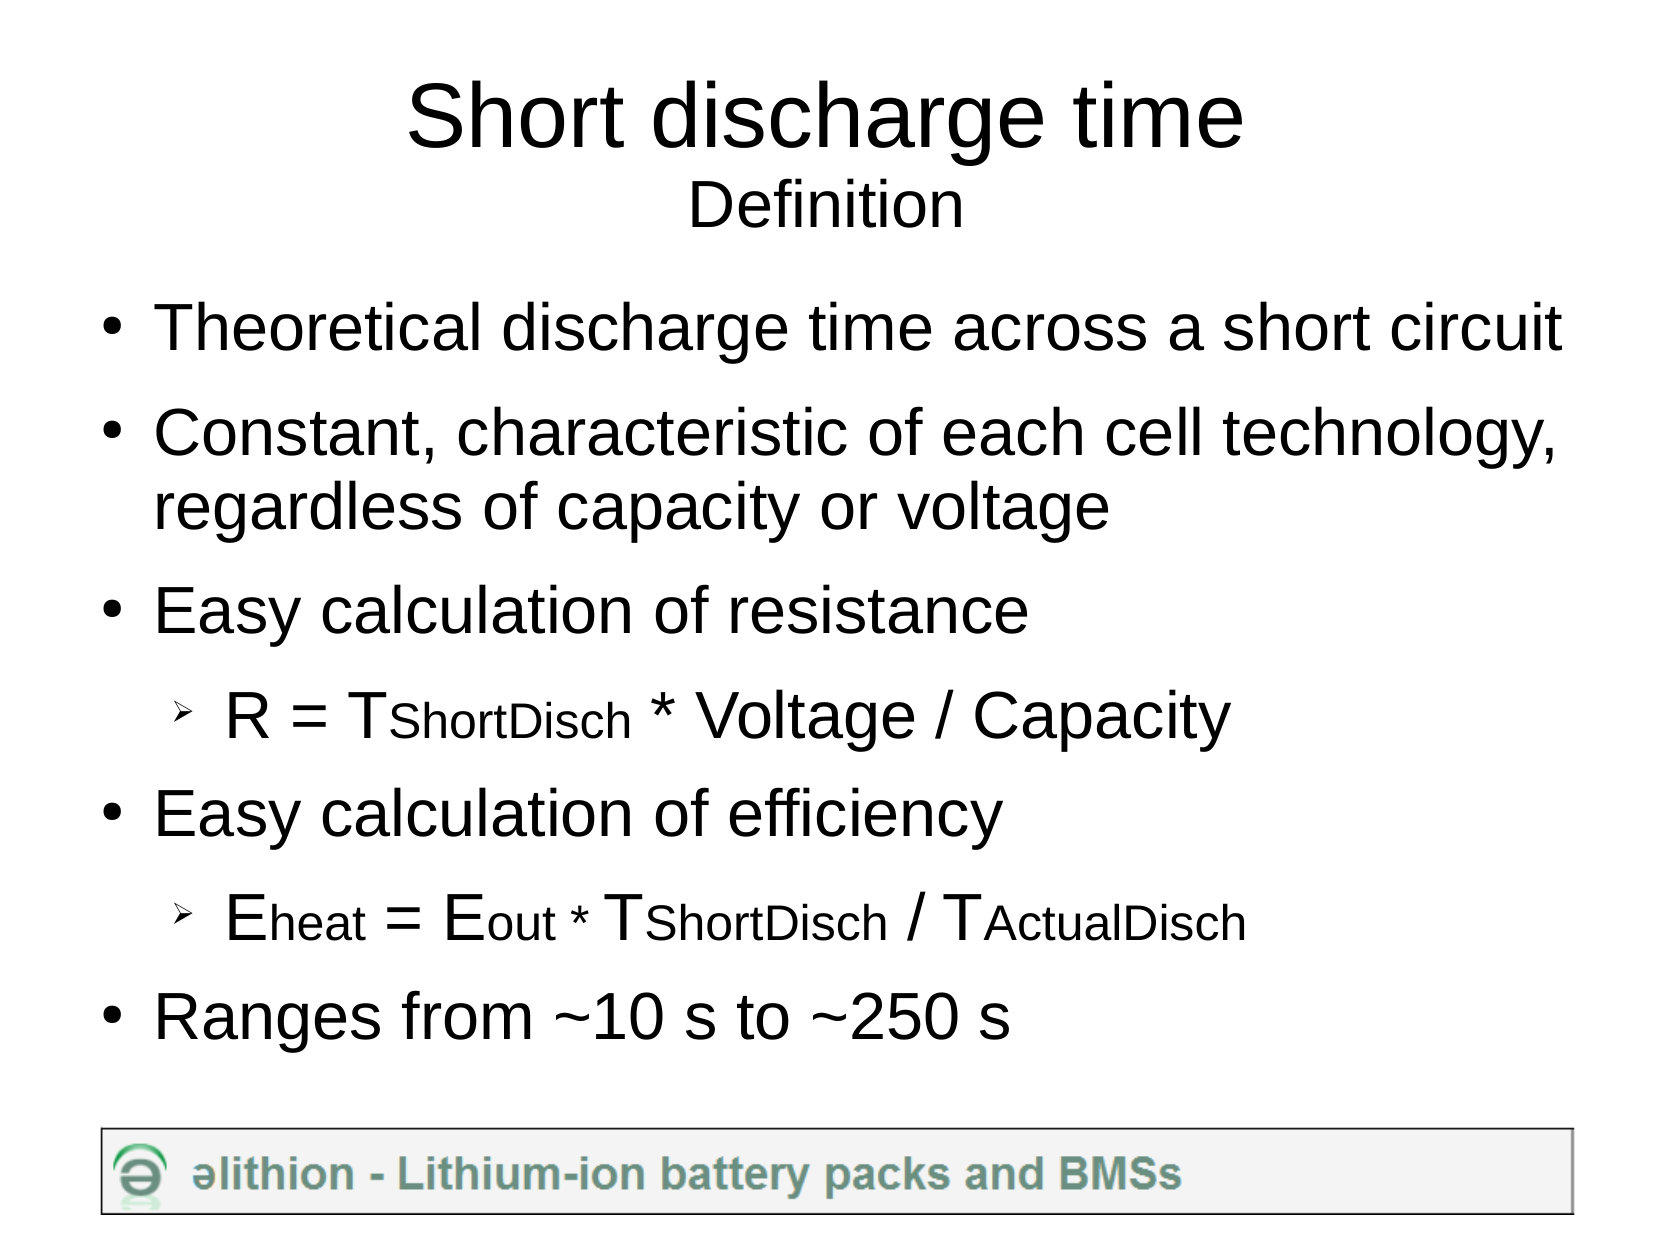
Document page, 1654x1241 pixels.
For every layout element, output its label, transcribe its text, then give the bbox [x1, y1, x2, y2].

title Short discharge time Definition [82, 64, 1571, 242]
picture [98, 1125, 1576, 1215]
list Theoretical discharge time across a short circuit Constant, characteristic of each cell technology, regardless of capacity or voltage Easy calculation of resistance R = TShortDisch * Voltage / Capacity Easy calculation of efficiency Eheat = Eout * TShortDisch / TActualDisch Ranges from ~10 s to ~250 s [82, 290, 1591, 1109]
